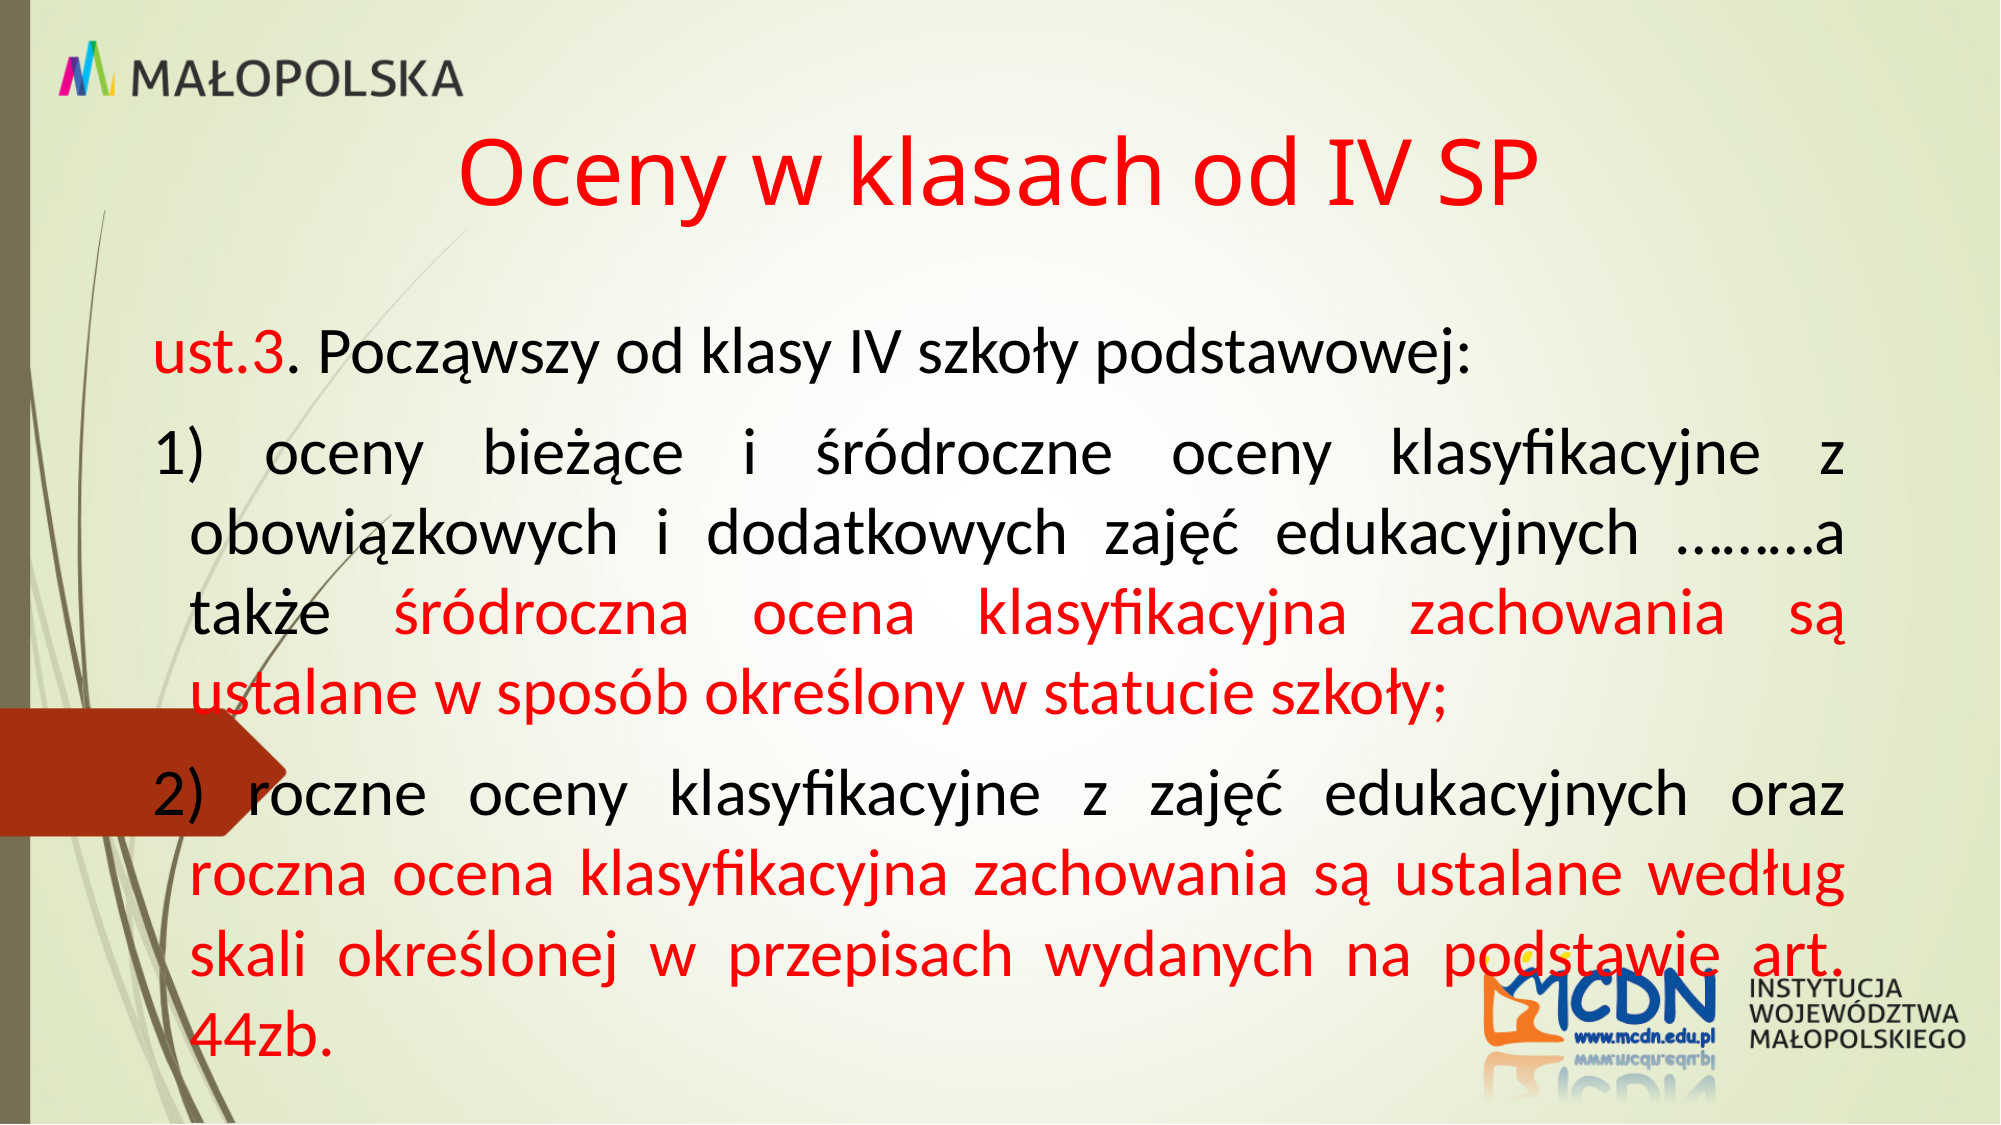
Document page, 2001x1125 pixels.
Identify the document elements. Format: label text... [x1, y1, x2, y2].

title Oceny w klasach od IV SP [137, 59, 1863, 278]
list ust.3. Począwszy od klasy IV szkoły podstawowej: 1) oceny bieżące i śródroczne oceny klasyfikacyjne z obowiązkowych i dodatkowych zajęć edukacyjnych ………a także śródroczna ocena klasyfikacyjna zachowania są ustalane w sposób określony w statucie szkoły; 2) roczne oceny klasyfikacyjne z zajęć edukacyjnych oraz roczna ocena klasyfikacyjna zachowania są ustalane według skali określonej w przepisach wydanych na podstawie art. 44zb. [137, 299, 1863, 1092]
picture [0, 0, 2001, 1125]
